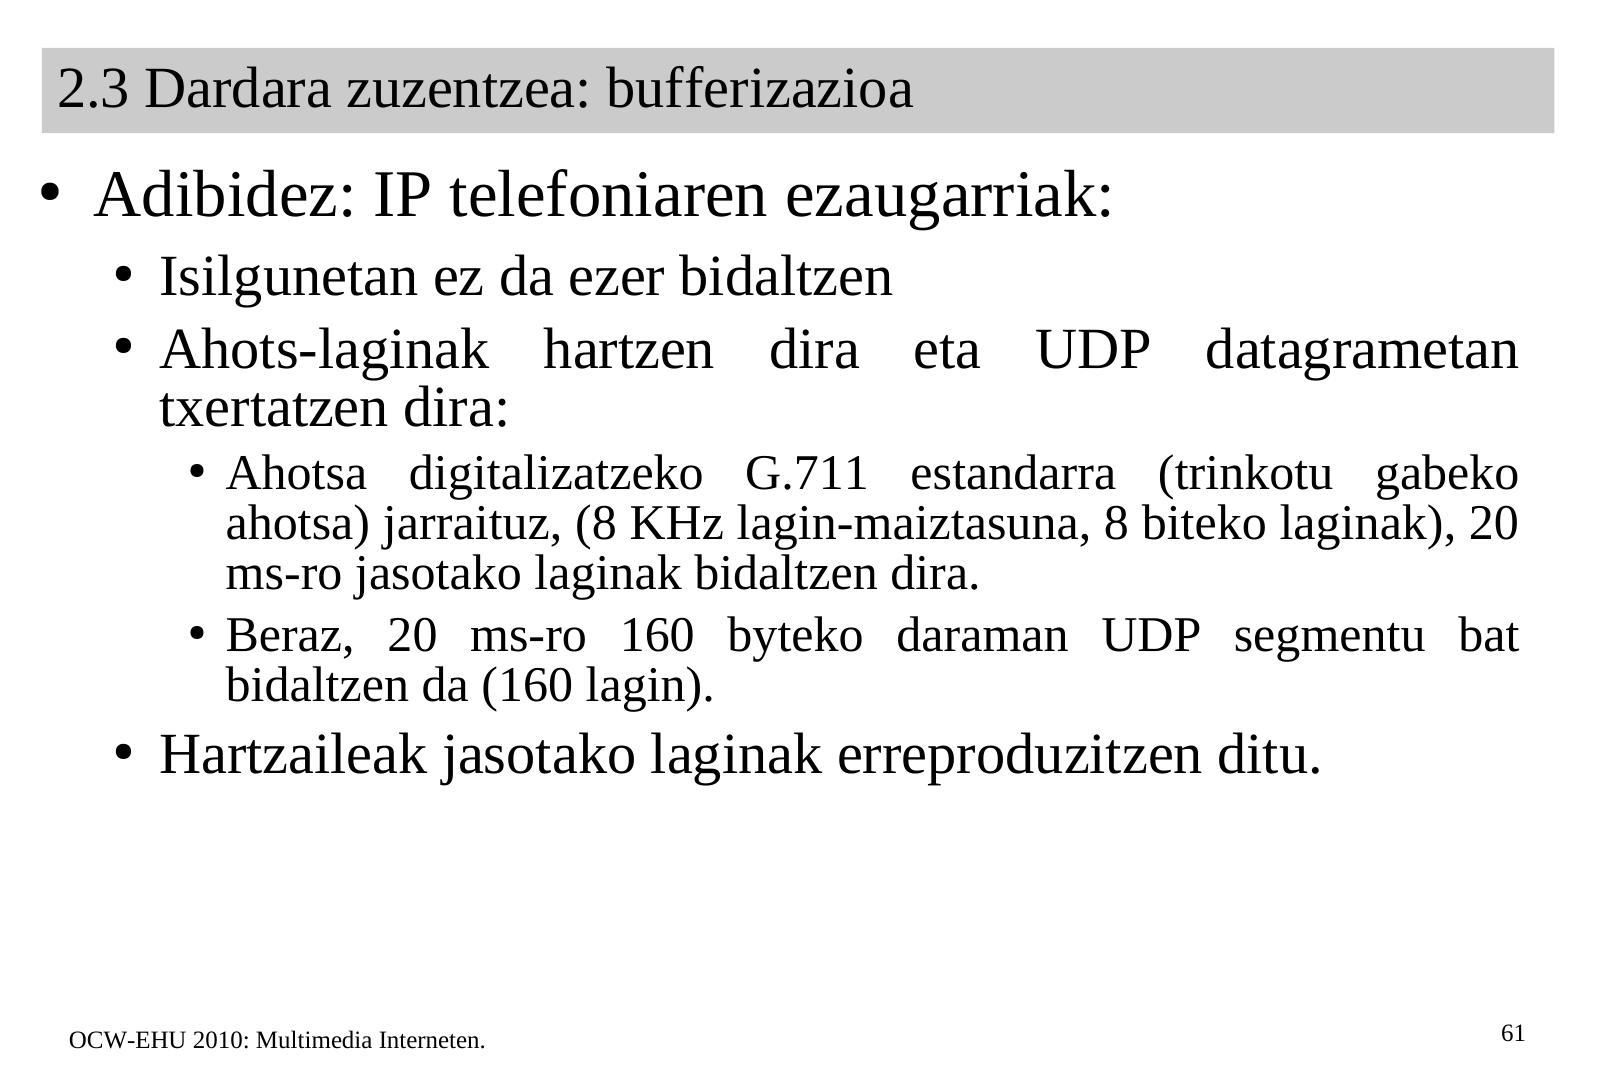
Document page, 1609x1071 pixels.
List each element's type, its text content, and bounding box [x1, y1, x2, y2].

list Adibidez: IP telefoniaren ezaugarriak: Isilgunetan ez da ezer bidaltzen Ahots-laginak hartzen dira eta UDP datagrametan txertatzen dira: Ahotsa digitalizatzeko G.711 estandarra (trinkotu gabeko ahotsa) jarraituz, (8 KHz lagin-maiztasuna, 8 biteko laginak), 20 ms-ro jasotako laginak bidaltzen dira. Beraz, 20 ms-ro 160 byteko daraman UDP segmentu bat bidaltzen da (160 lagin). Hartzaileak jasotako laginak erreproduzitzen ditu. [22, 148, 1536, 987]
title 2.3 Dardara zuzentzea: bufferizazioa [41, 47, 1555, 134]
